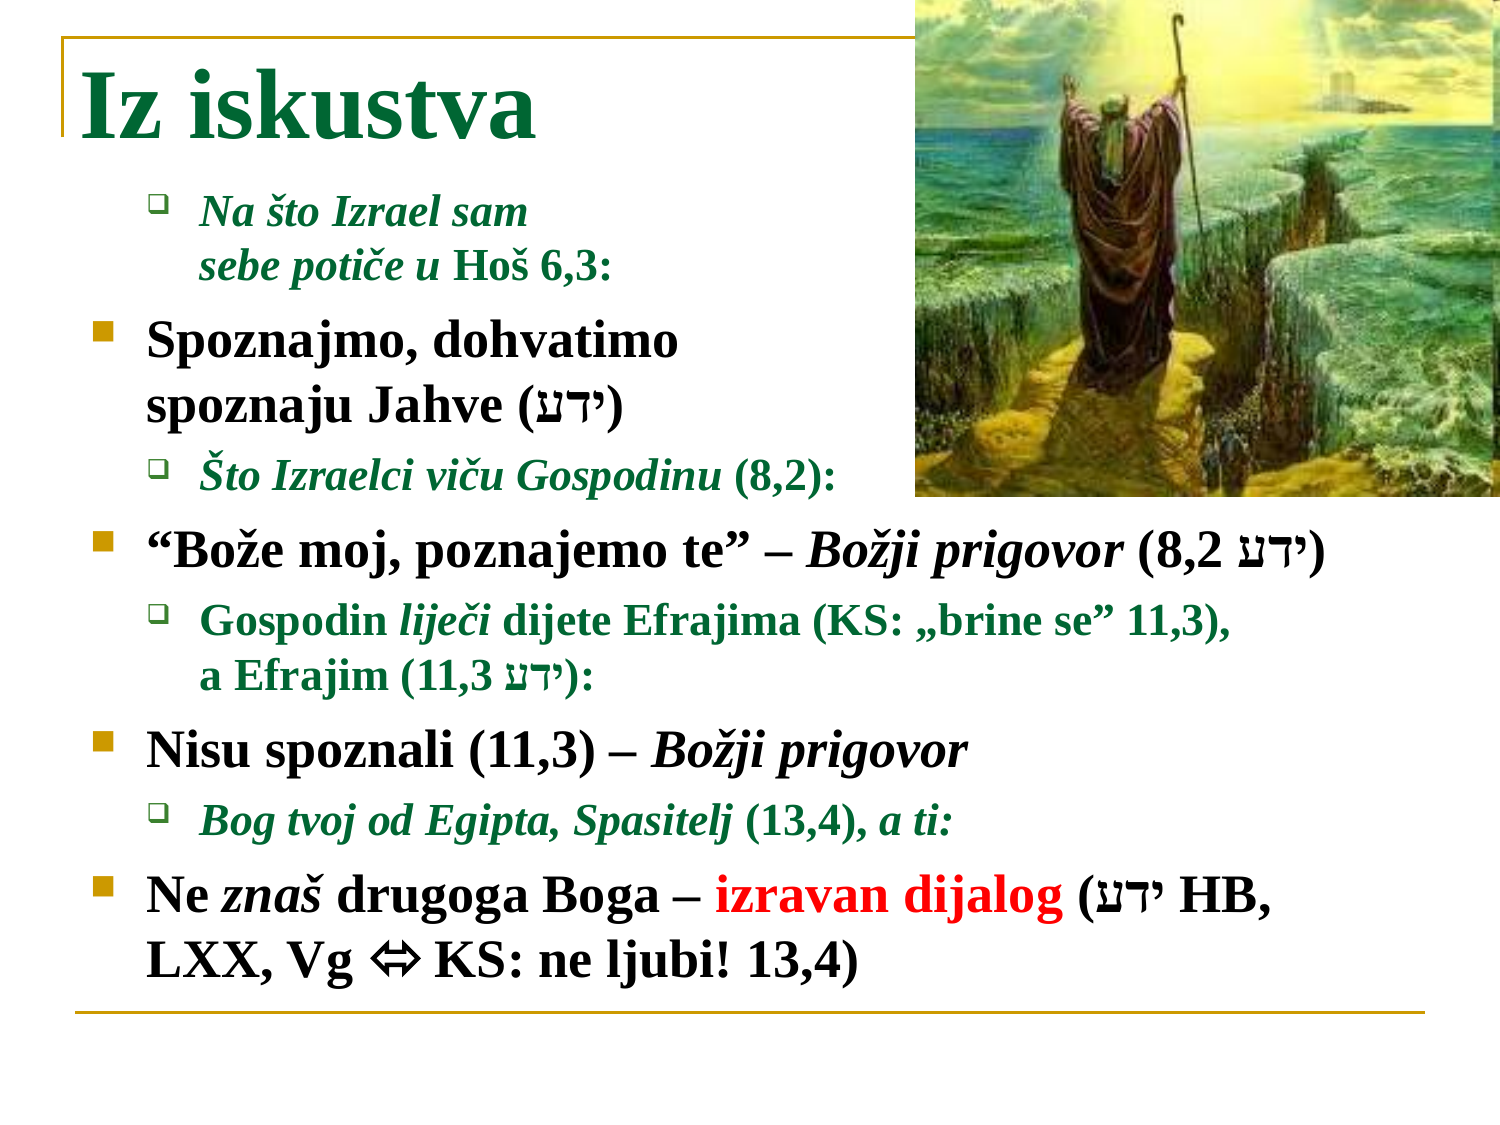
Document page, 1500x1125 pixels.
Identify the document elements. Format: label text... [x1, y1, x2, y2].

title Iz iskustva [64, 31, 915, 218]
list Na što Izrael sam sebe potiče u Hoš 6,3: Spoznajmo, dohvatimo spoznaju Jahve (ידע) Što Izraelci viču Gospodinu (8,2): “Bože moj, poznajemo te” – Božji prigovor (ידע 8,2) Gospodin liječi dijete Efrajima (KS: „brine se” 11,3), a Efrajim (ידע 11,3): Nisu spoznali (11,3) – Božji prigovor Bog tvoj od Egipta, Spasitelj (13,4), a ti: Ne znaš drugoga Boga – izravan dijalog (ידע HB, LXX, Vg  KS: ne ljubi! 13,4) [74, 172, 1424, 1006]
picture [915, 0, 1500, 497]
